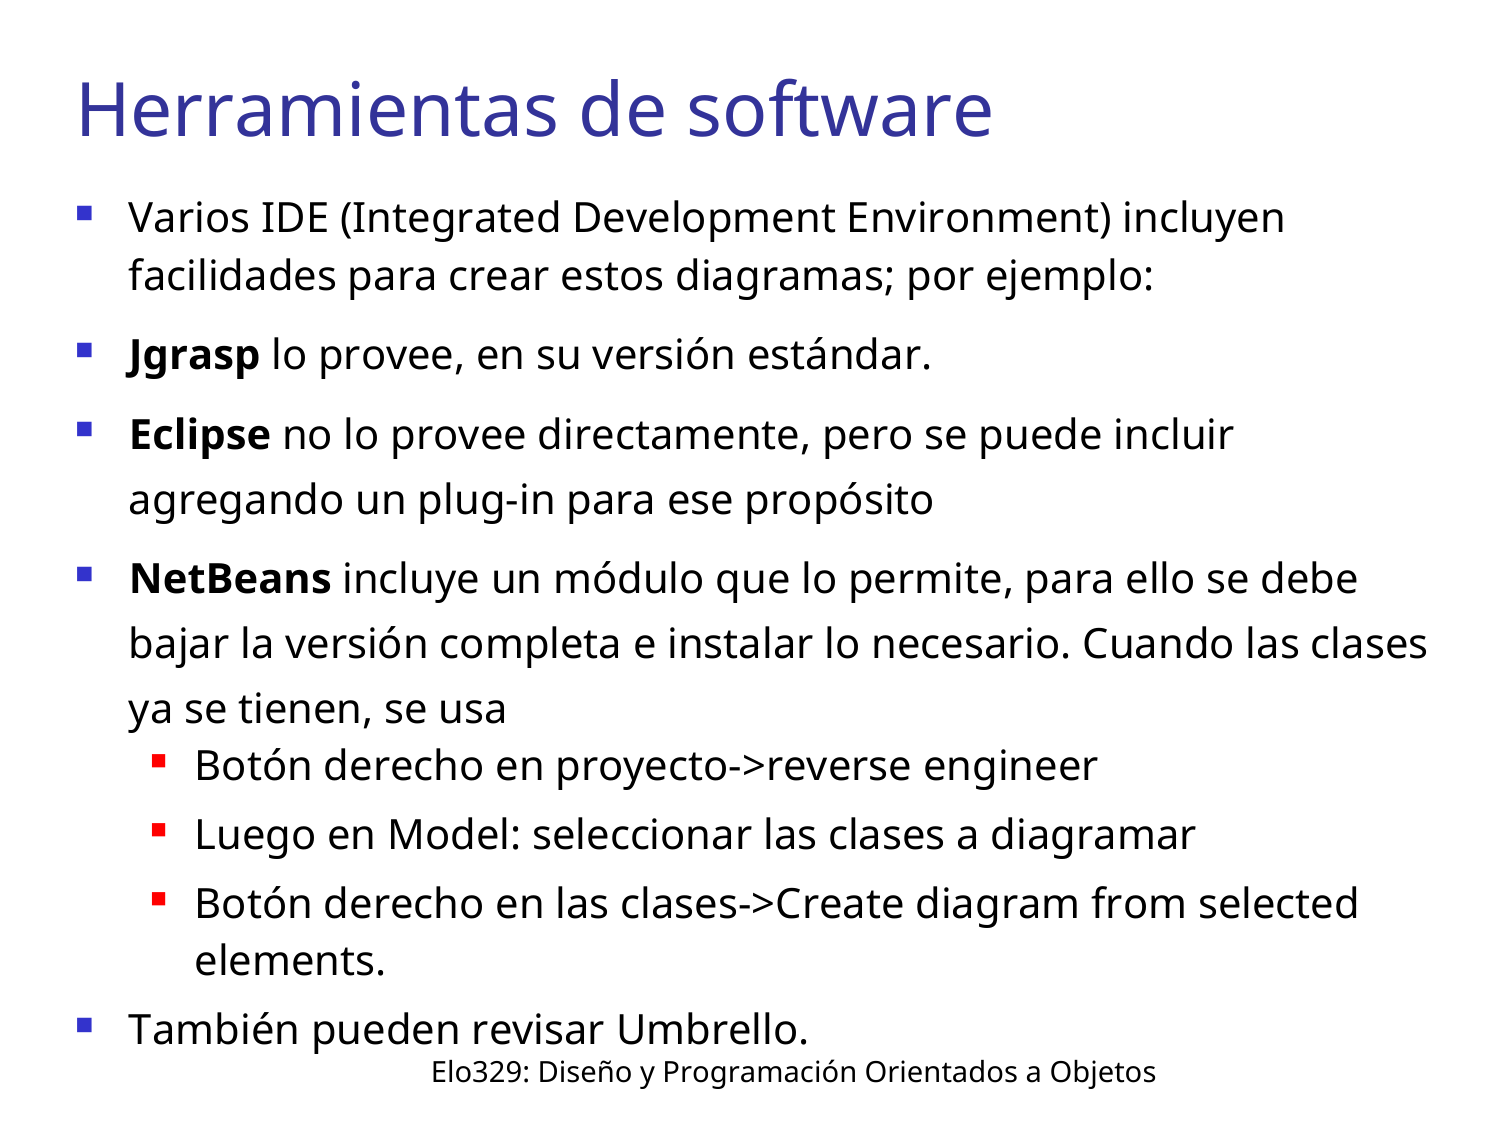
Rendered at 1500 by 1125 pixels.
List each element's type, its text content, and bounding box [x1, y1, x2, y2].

title Herramientas de software [75, 25, 1449, 188]
list Varios IDE (Integrated Development Environment) incluyen facilidades para crear estos diagramas; por ejemplo: Jgrasp lo provee, en su versión estándar. Eclipse no lo provee directamente, pero se puede incluir agregando un plug-in para ese propósito‏ NetBeans incluye un módulo que lo permite, para ello se debe bajar la versión completa e instalar lo necesario. Cuando las clases ya se tienen, se usa Botón derecho en proyecto->reverse engineer Luego en Model: seleccionar las clases a diagramar Botón derecho en las clases->Create diagram from selected elements. También pueden revisar Umbrello. [75, 187, 1446, 1051]
